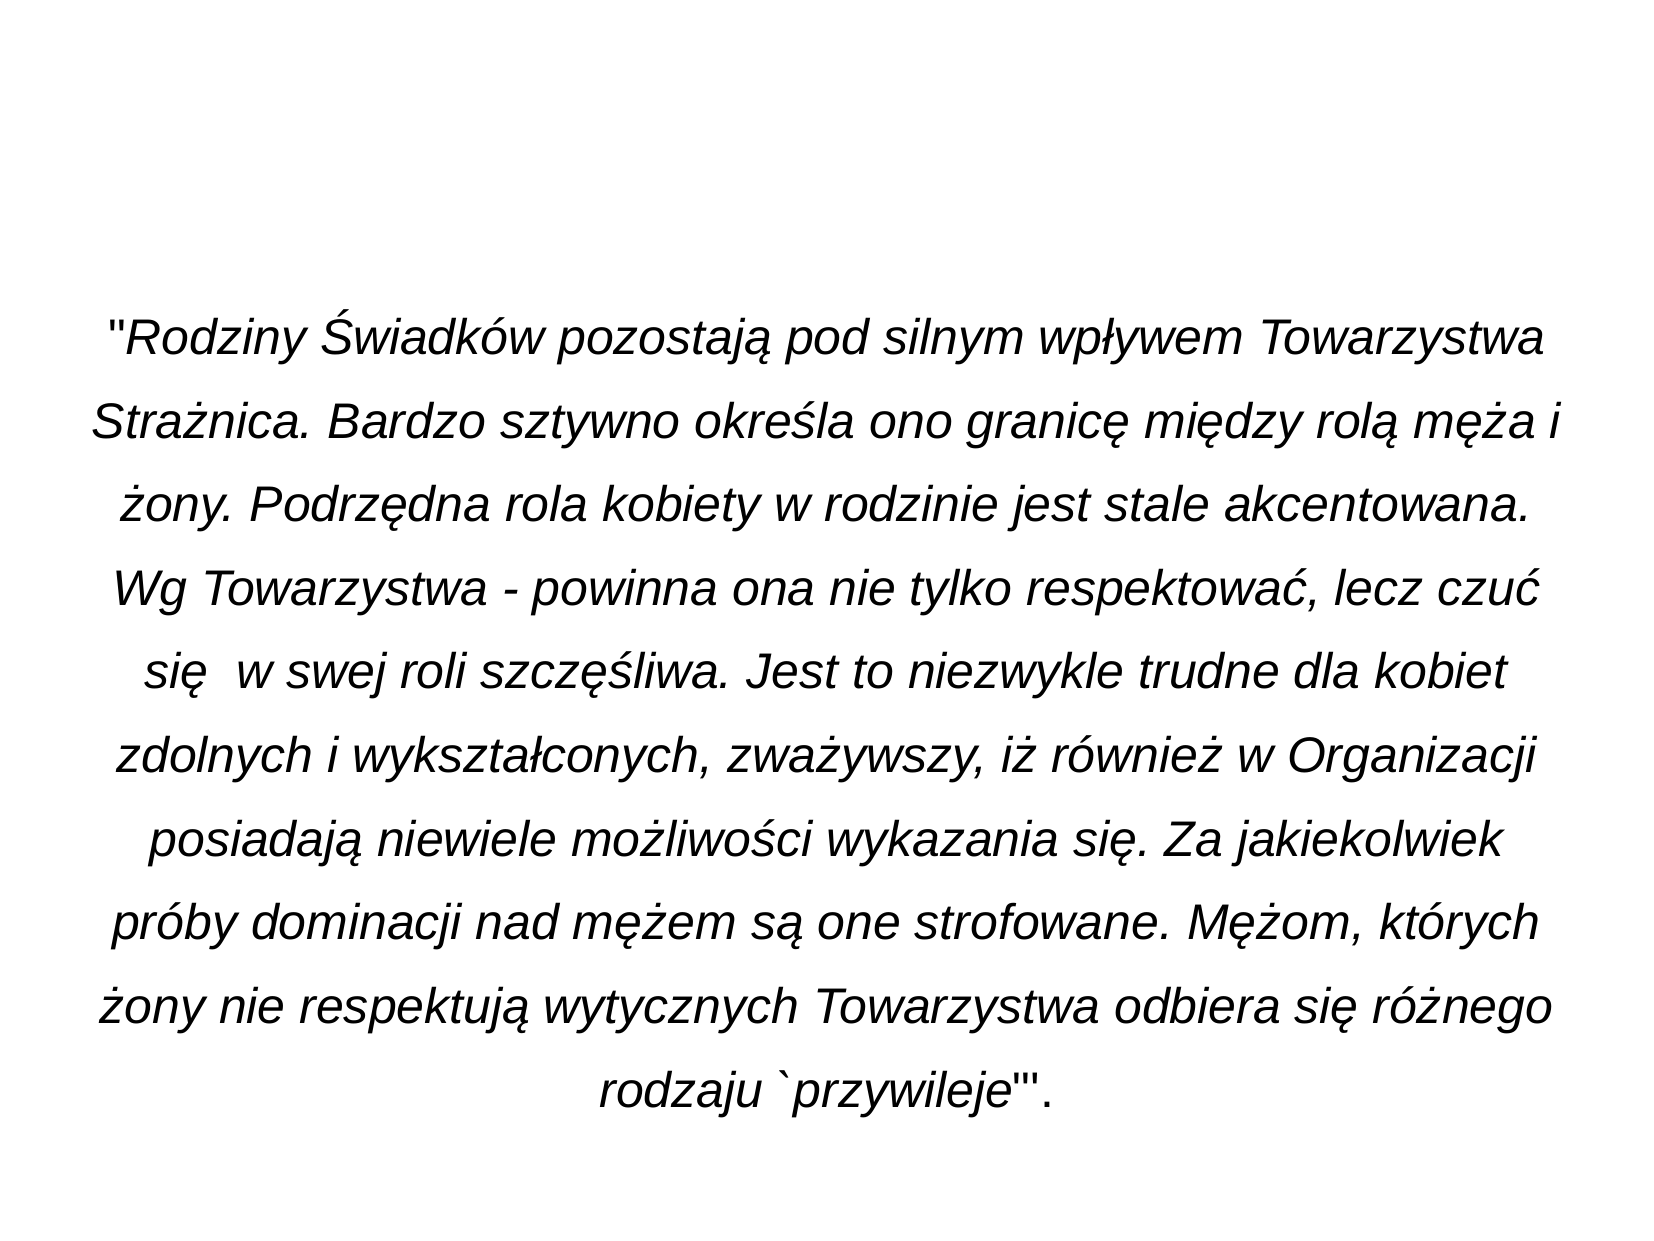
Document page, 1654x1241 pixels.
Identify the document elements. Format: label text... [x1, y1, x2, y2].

subtitle "Rodziny Świadków pozostają pod silnym wpływem Towarzystwa Strażnica. Bardzo sztywno określa ono granicę między rolą męża i żony. Podrzędna rola kobiety w rodzinie jest stale akcentowana. Wg Towarzystwa - powinna ona nie tylko respektować, lecz czuć się w swej roli szczęśliwa. Jest to niezwykle trudne dla kobiet zdolnych i wykształconych, zważywszy, iż również w Organizacji posiadają niewiele możliwości wykazania się. Za jakiekolwiek próby dominacji nad mężem są one strofowane. Mężom, których żony nie respektują wytycznych Towarzystwa odbiera się różnego rodzaju `przywileje"'. [82, 296, 1571, 1103]
